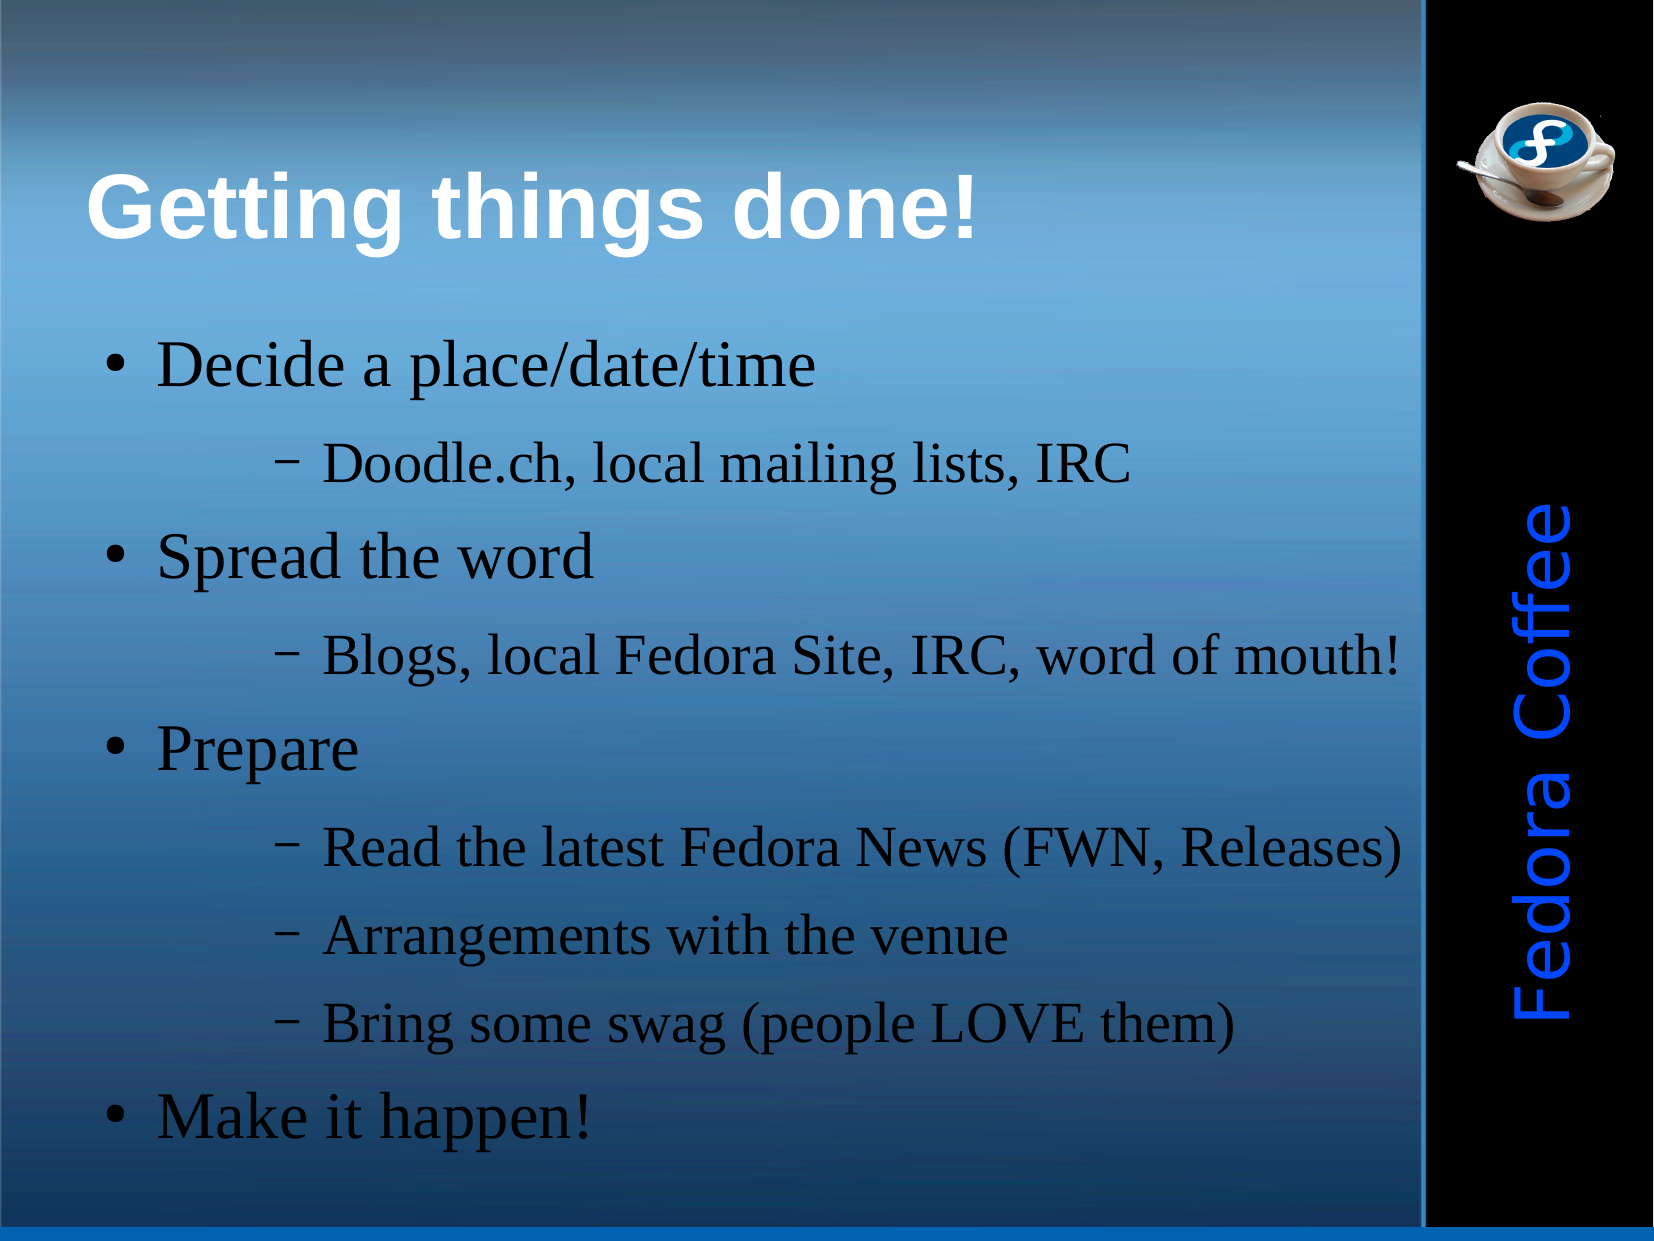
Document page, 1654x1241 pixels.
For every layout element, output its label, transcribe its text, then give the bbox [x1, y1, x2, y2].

list Decide a place/date/time Doodle.ch, local mailing lists, IRC Spread the word Blogs, local Fedora Site, IRC, word of mouth! Prepare Read the latest Fedora News (FWN, Releases) Arrangements with the venue Bring some swag (people LOVE them) Make it happen! [85, 327, 1498, 1210]
title Getting things done! [85, 102, 1498, 311]
picture [0, 0, 1654, 1227]
text_box Fedora Coffee [1499, 466, 1599, 1027]
